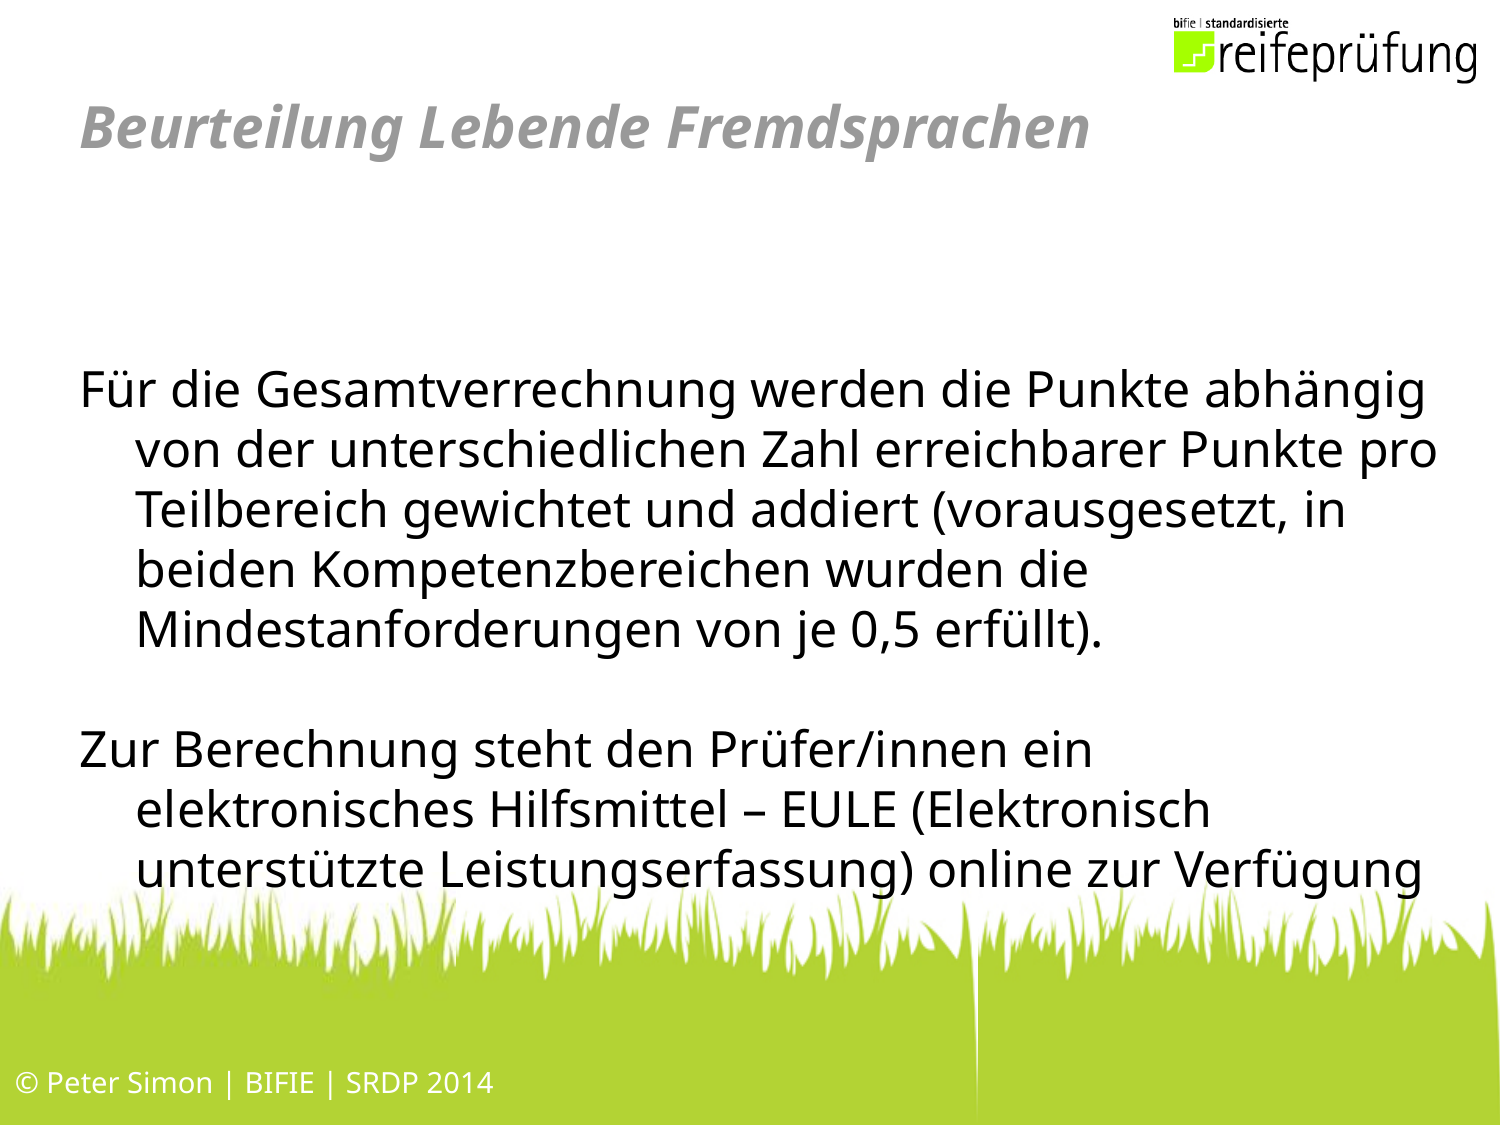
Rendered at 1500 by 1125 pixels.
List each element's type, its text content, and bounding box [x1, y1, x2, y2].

list Für die Gesamtverrechnung werden die Punkte abhängig von der unterschiedlichen Zahl erreichbarer Punkte pro Teilbereich gewichtet und addiert (vorausgesetzt, in beiden Kompetenzbereichen wurden die Mindestanforderungen von je 0,5 erfüllt). Zur Berechnung steht den Prüfer/innen ein elektronisches Hilfsmittel – EULE (Elektronisch unterstützte Leistungserfassung) online zur Verfügung [64, 350, 1459, 1005]
title Beurteilung Lebende Fremdsprachen [64, 42, 1459, 208]
picture [0, 872, 1500, 1125]
picture [1172, 14, 1476, 86]
